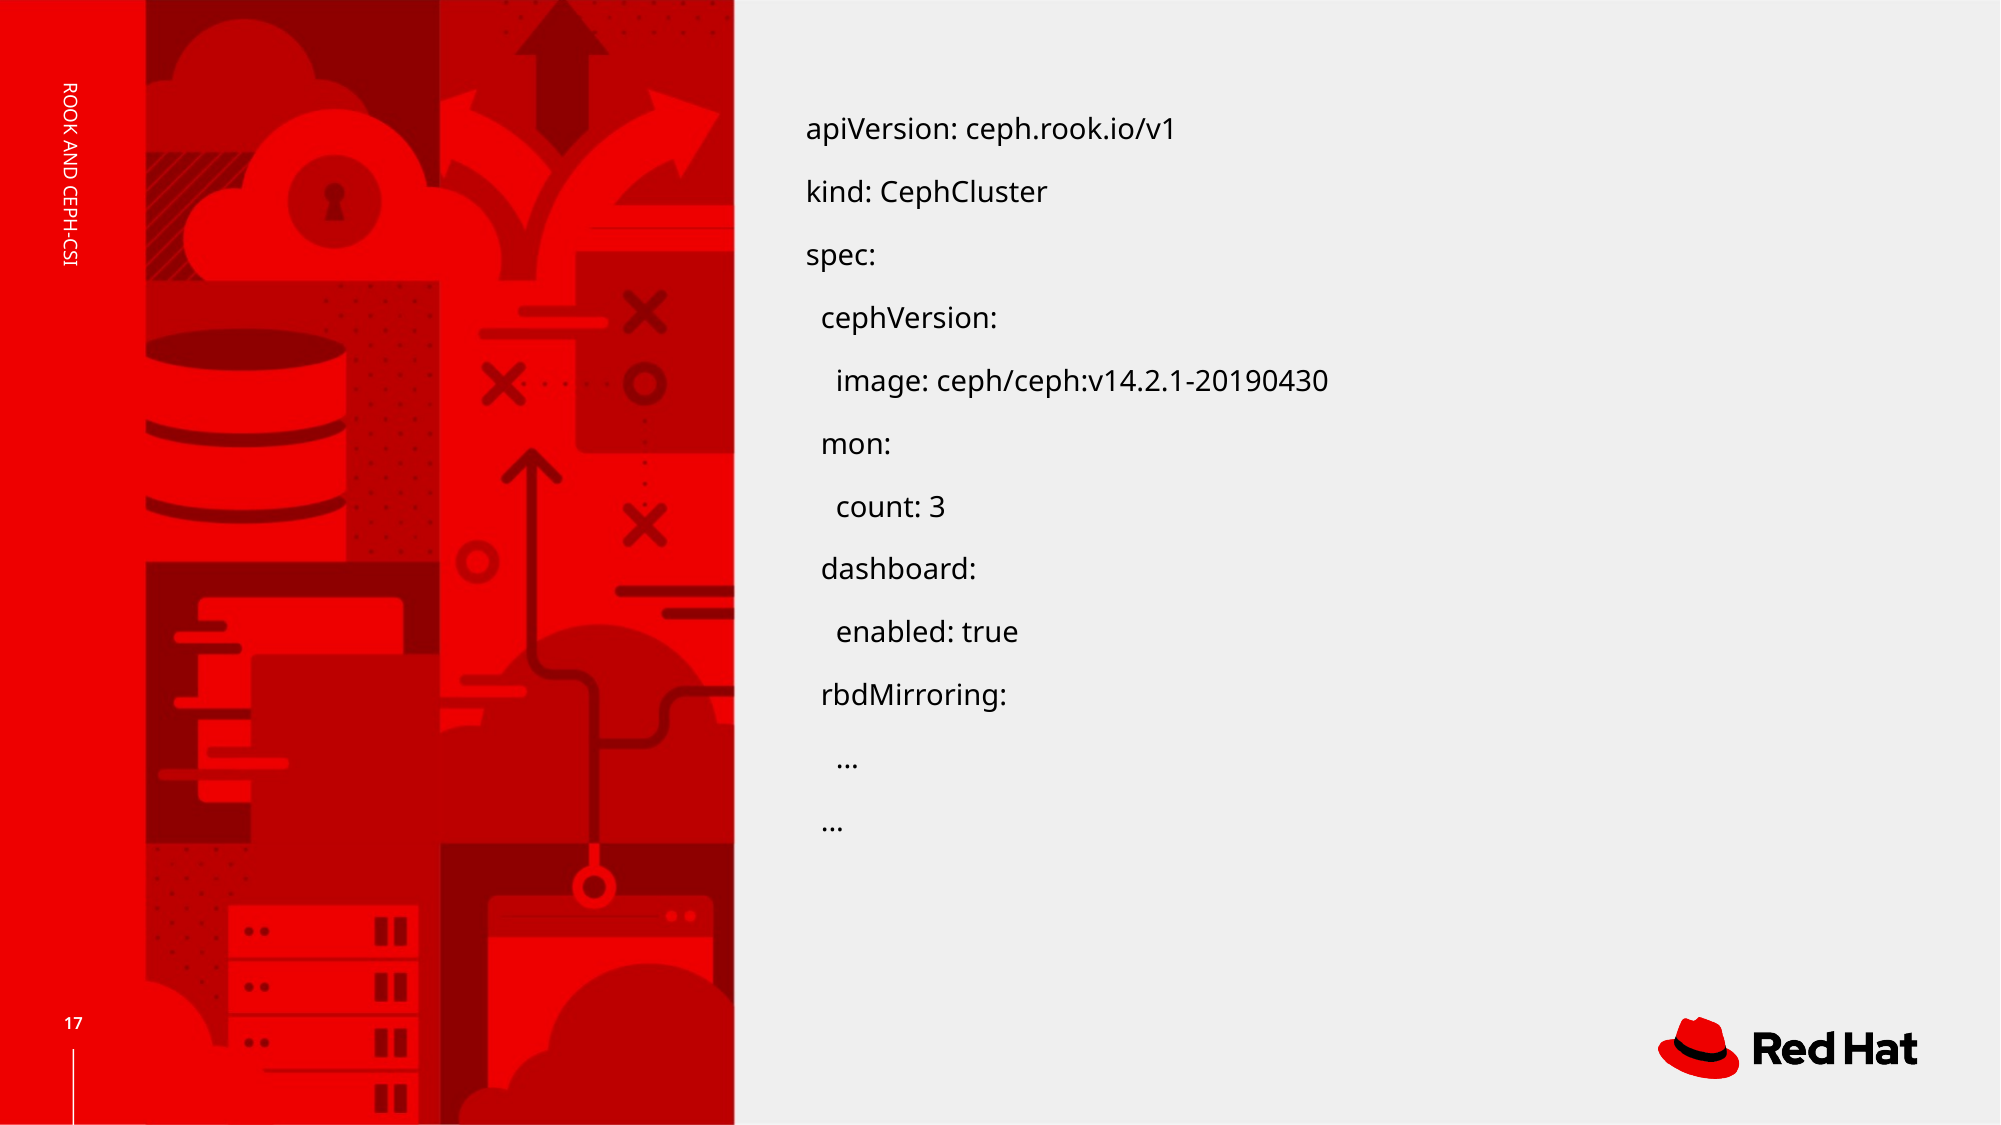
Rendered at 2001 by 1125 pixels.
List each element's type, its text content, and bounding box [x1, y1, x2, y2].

text_box apiVersion: ceph.rook.io/v1 kind: CephCluster spec: cephVersion: image: ceph/ceph:v14.2.1-20190430 mon: count: 3 dashboard: enabled: true rbdMirroring: ... ... [805, 82, 1886, 985]
text_box ROOK AND CEPH-CSI [0, 0, 144, 845]
picture [0, 0, 2001, 1125]
